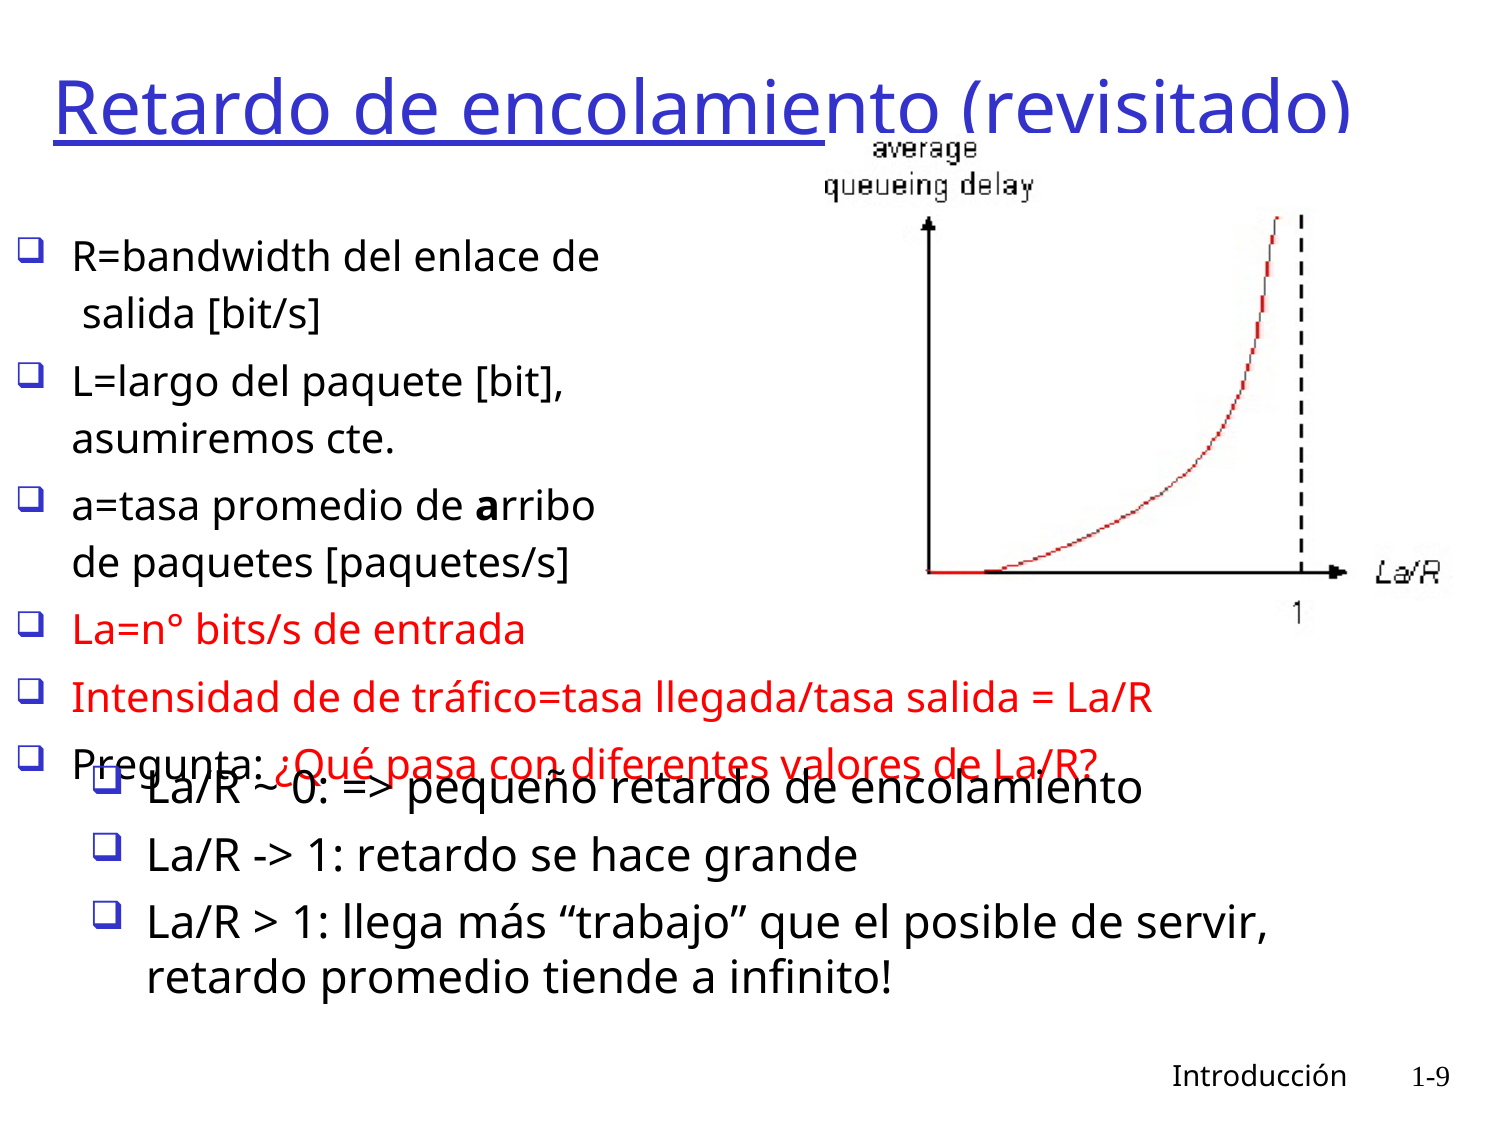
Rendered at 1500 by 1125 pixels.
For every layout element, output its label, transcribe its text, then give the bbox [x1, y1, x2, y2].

picture [825, 133, 1453, 219]
text_box 1-19 [1362, 1050, 1466, 1125]
text_box La/R ~ 0: => pequeño retardo de encolamiento La/R -> 1: retardo se hace grande La/R > 1: llega más “trabajo” que el posible de servir, retardo promedio tiende a infinito! [74, 750, 1301, 1051]
title Retardo de encolamiento (revisitado) [37, 10, 1463, 201]
text_box Introducción [887, 1050, 1362, 1125]
list R=bandwidth del enlace de salida [bit/s] L=largo del paquete [bit], asumiremos cte. a=tasa promedio de arribo de paquetes [paquetes/s] La=n° bits/s de entrada Intensidad de de tráfico=tasa llegada/tasa salida = La/R Pregunta: ¿Qué pasa con diferentes valores de La/R? [0, 219, 1463, 751]
